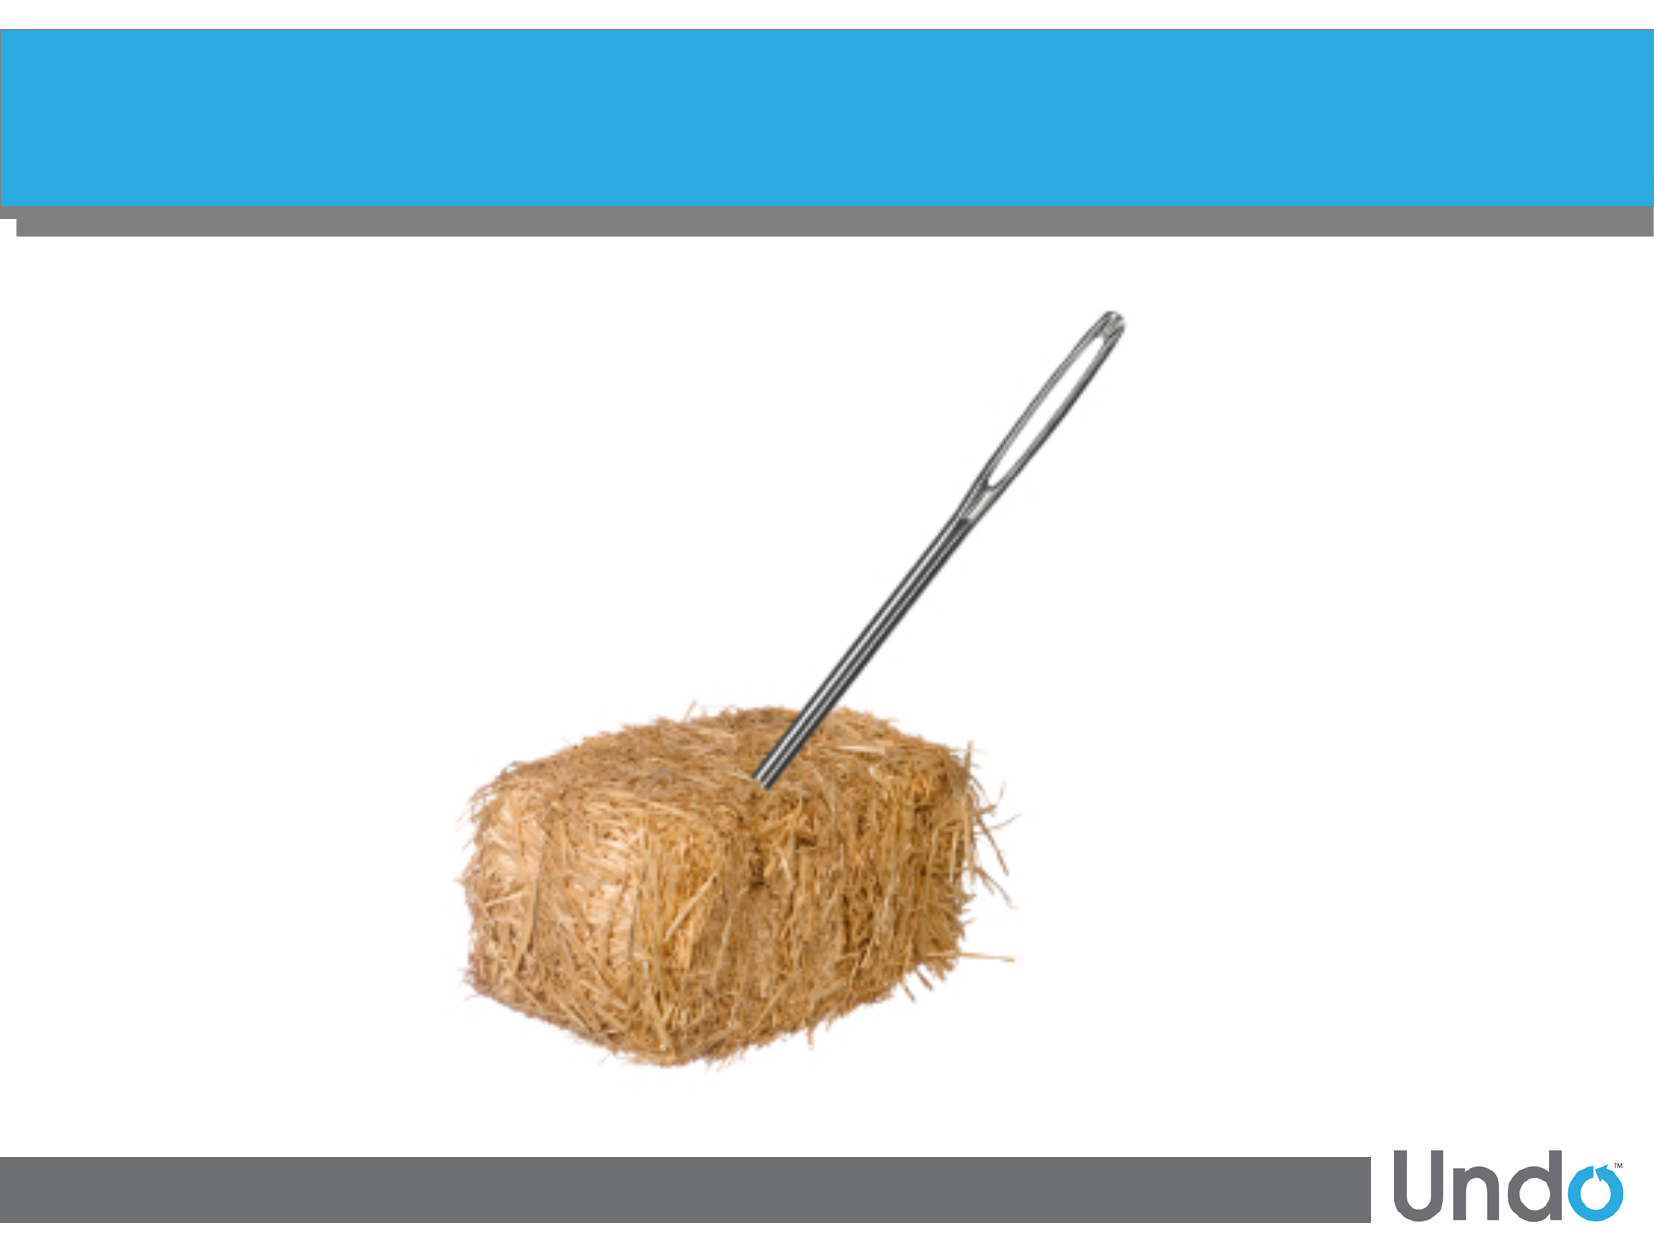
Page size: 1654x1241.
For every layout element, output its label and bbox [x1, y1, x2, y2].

picture [212, 262, 1465, 1099]
picture [1394, 1150, 1624, 1223]
